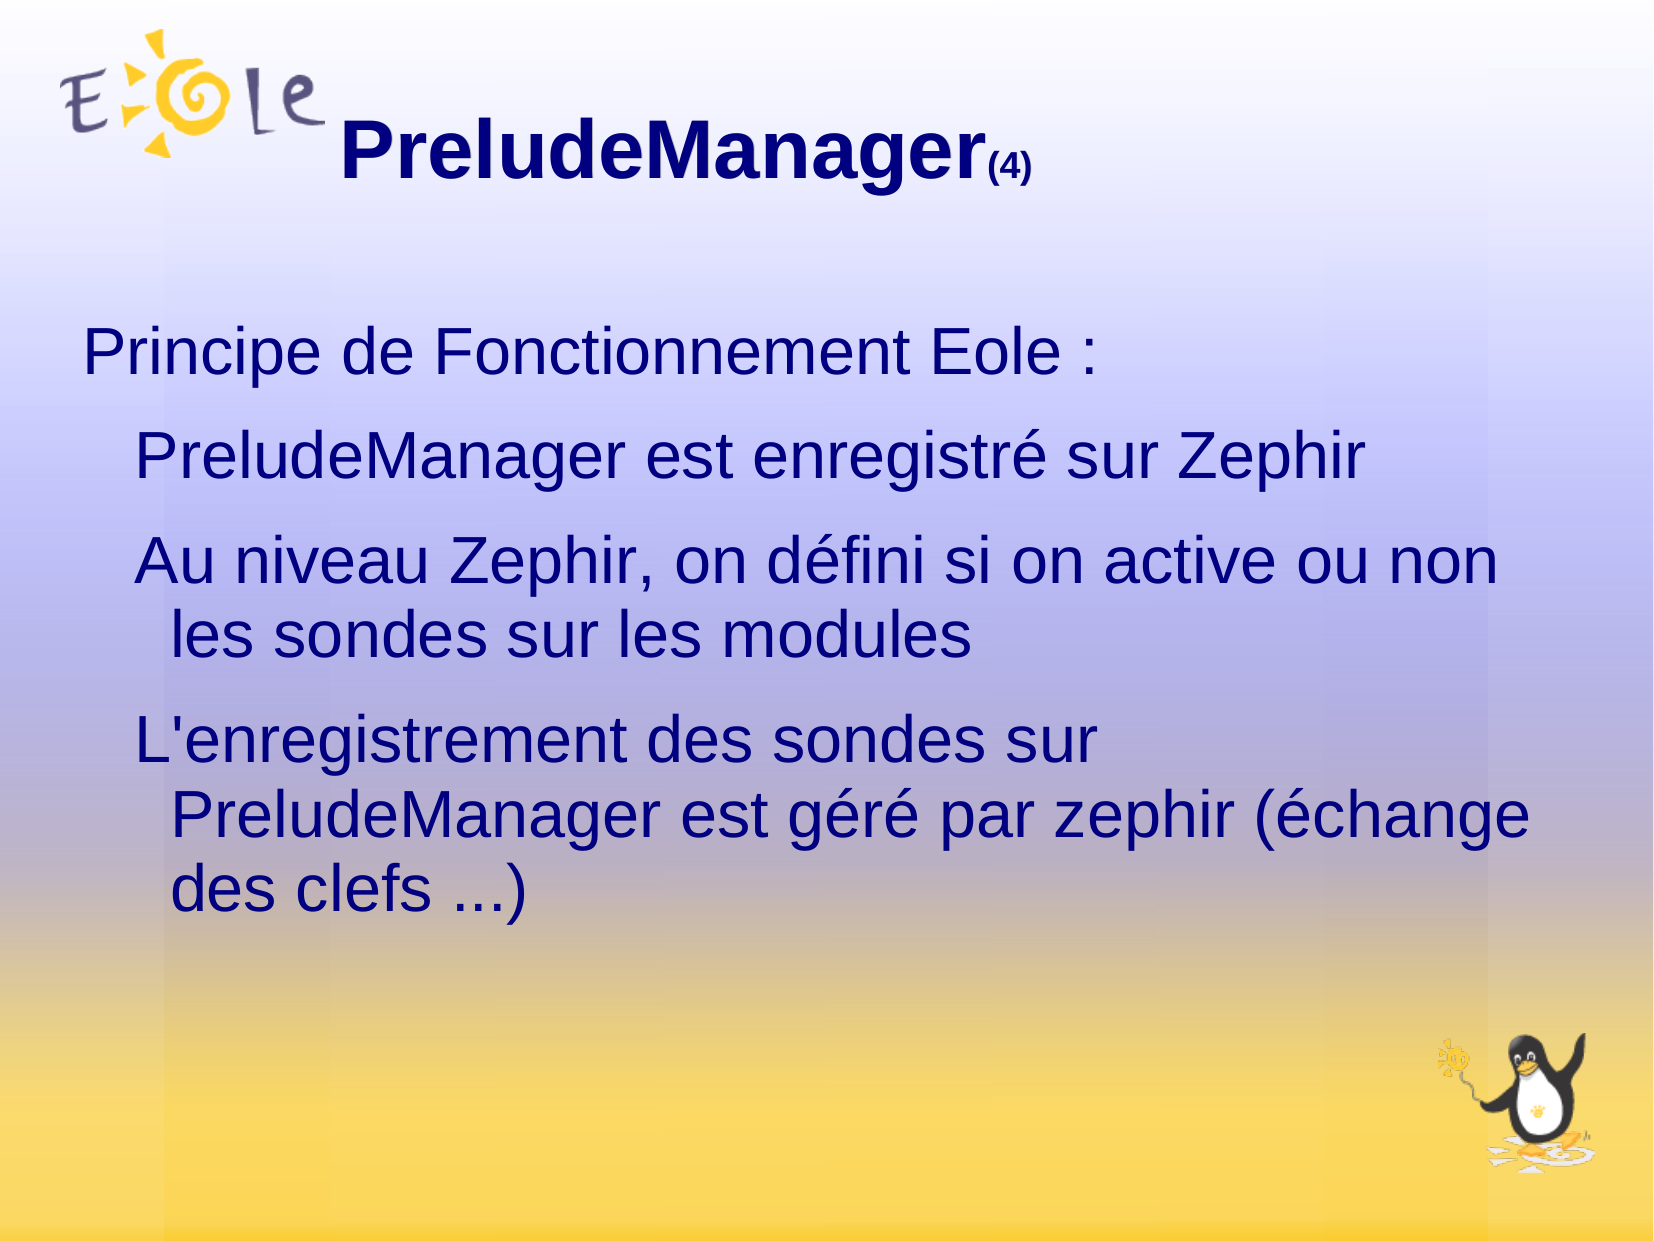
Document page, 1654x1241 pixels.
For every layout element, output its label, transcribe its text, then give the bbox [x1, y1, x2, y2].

text_box PreludeManager(4) [324, 95, 1048, 218]
picture [0, 0, 1654, 1241]
text_box Principe de Fonctionnement Eole : PreludeManager est enregistré sur Zephir Au niveau Zephir, on défini si on active ou non les sondes sur les modules L'enregistrement des sondes sur PreludeManager est géré par zephir (échange des clefs ...) [0, 314, 1568, 985]
